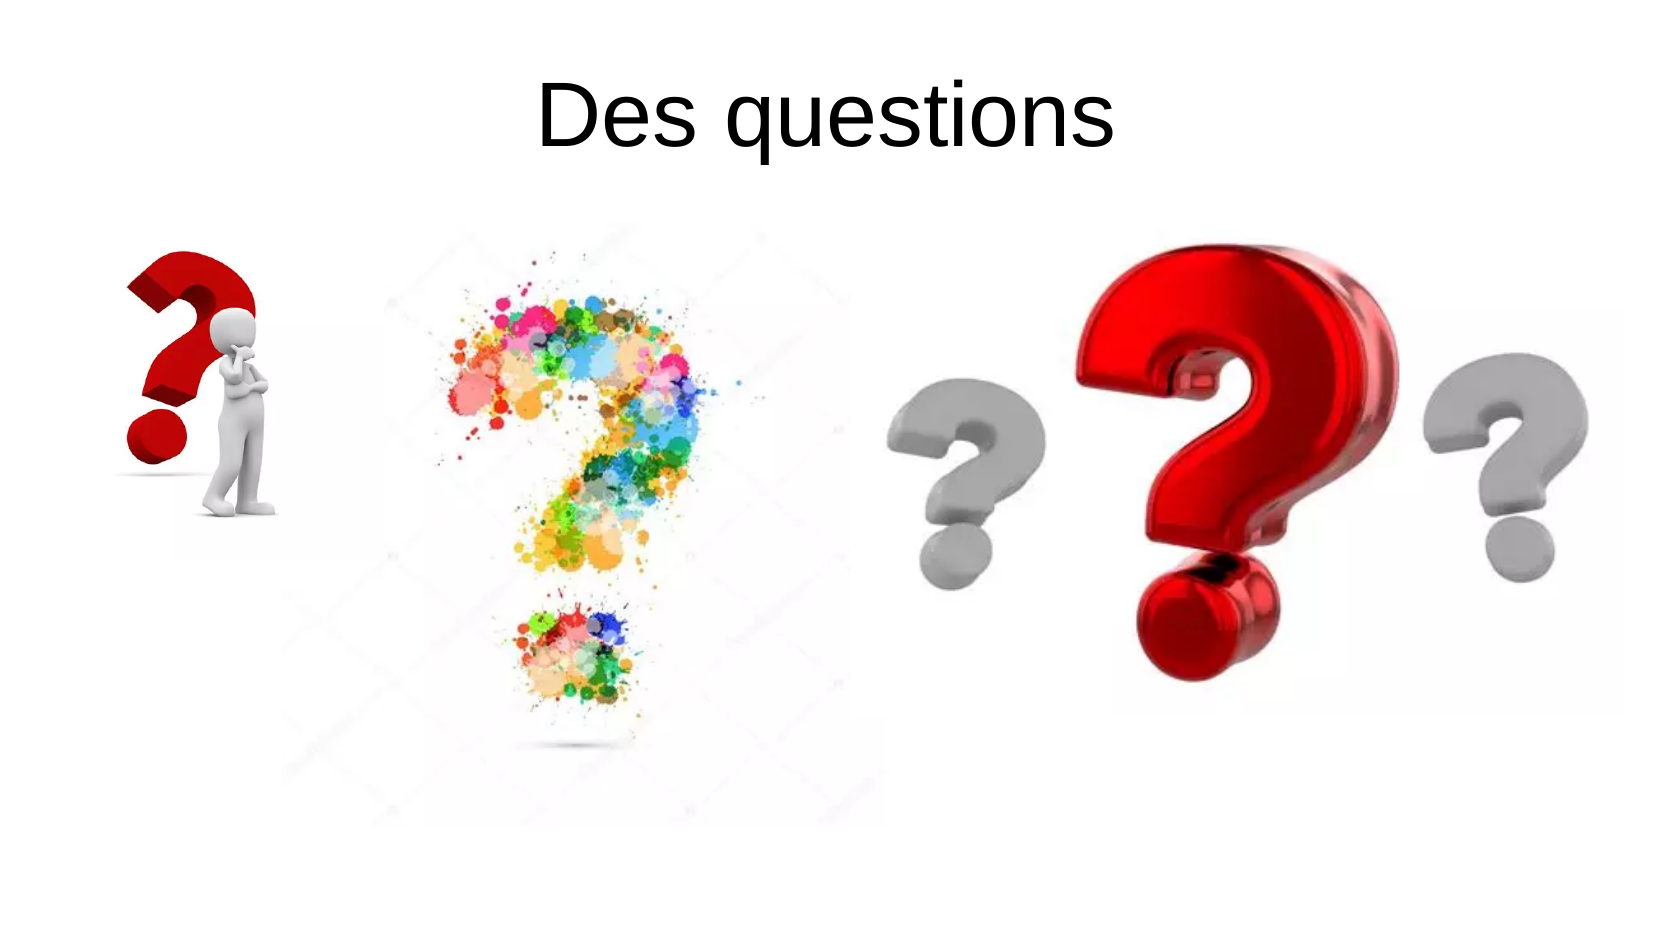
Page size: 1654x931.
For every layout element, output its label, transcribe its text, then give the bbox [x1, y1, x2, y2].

picture [46, 206, 1625, 827]
title Des questions [82, 37, 1571, 193]
